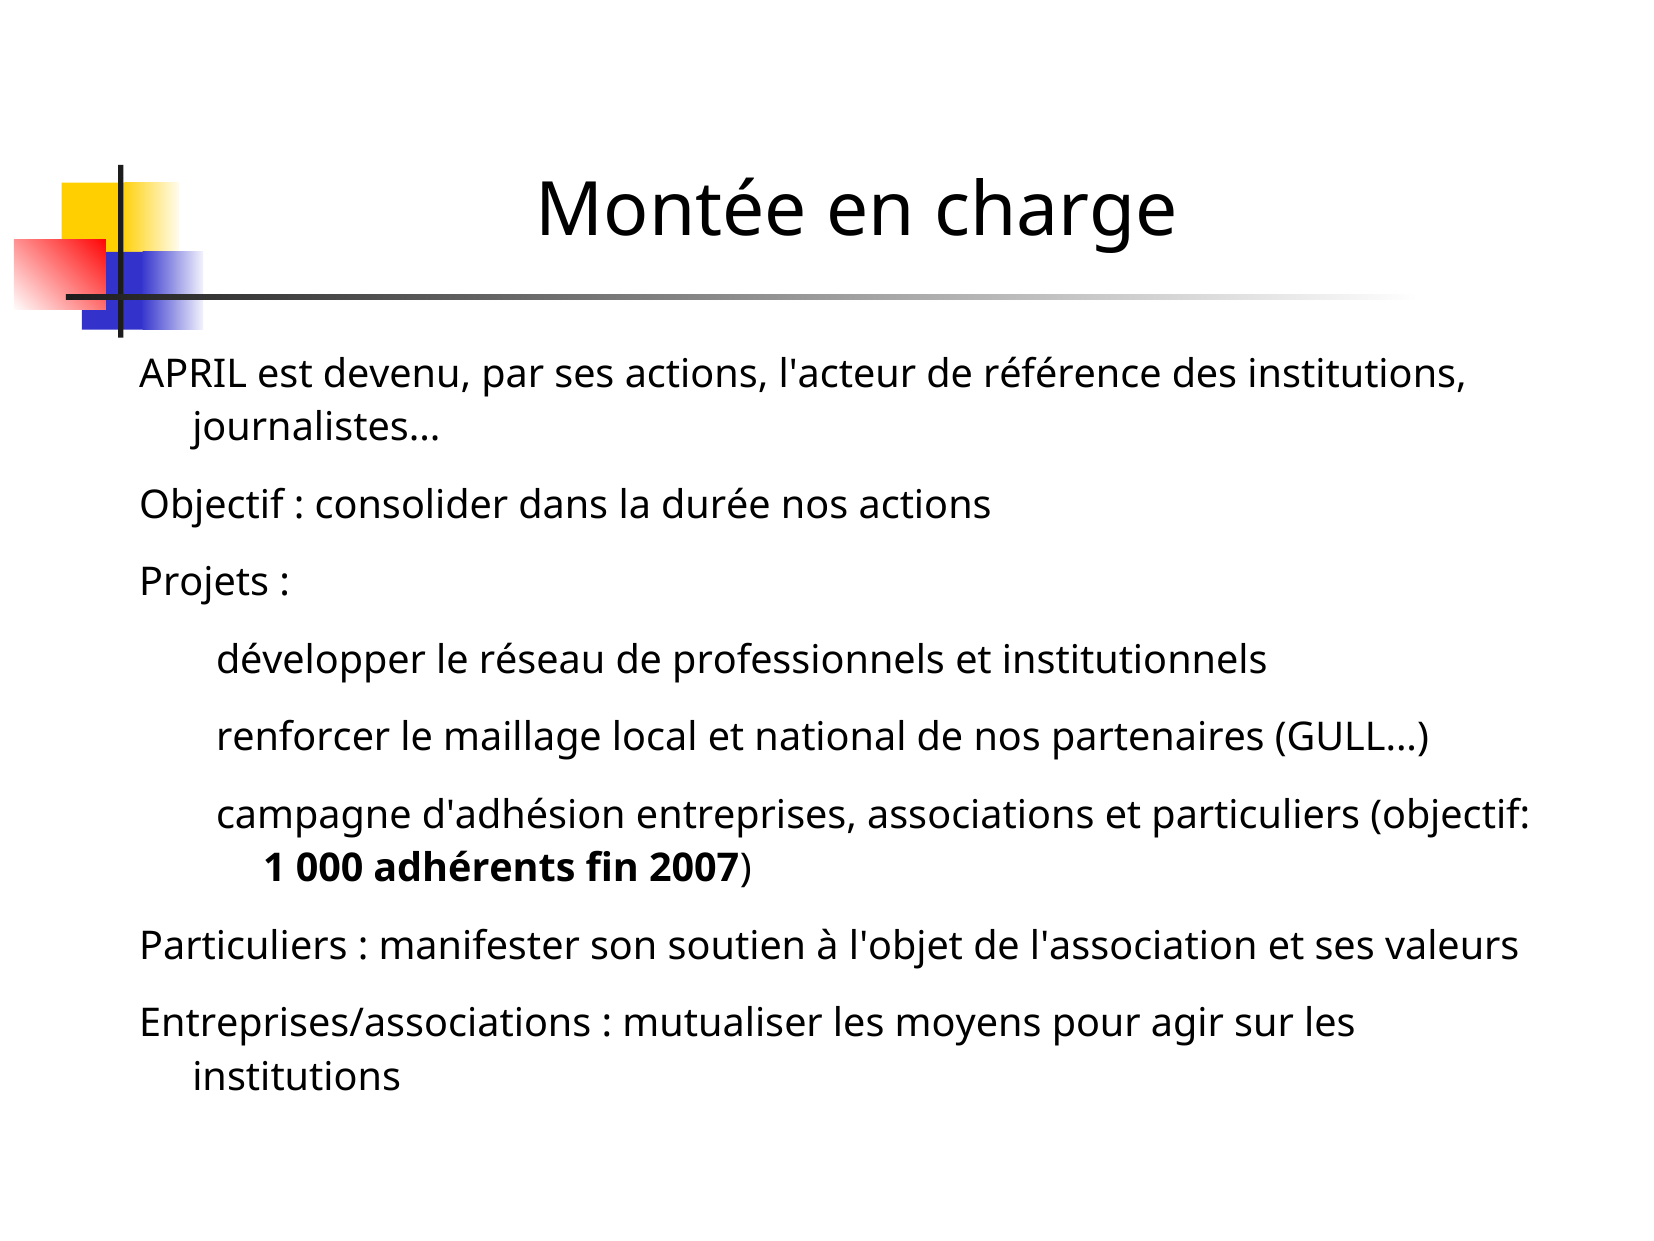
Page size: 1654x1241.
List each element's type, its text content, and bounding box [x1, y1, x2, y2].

list APRIL est devenu, par ses actions, l'acteur de référence des institutions, journalistes... Objectif : consolider dans la durée nos actions Projets : développer le réseau de professionnels et institutionnels renforcer le maillage local et national de nos partenaires (GULL...) campagne d'adhésion entreprises, associations et particuliers (objectif: 1 000 adhérents fin 2007) Particuliers : manifester son soutien à l'objet de l'association et ses valeurs Entreprises/associations : mutualiser les moyens pour agir sur les institutions [121, 344, 1534, 1136]
title Montée en charge [121, 110, 1534, 303]
